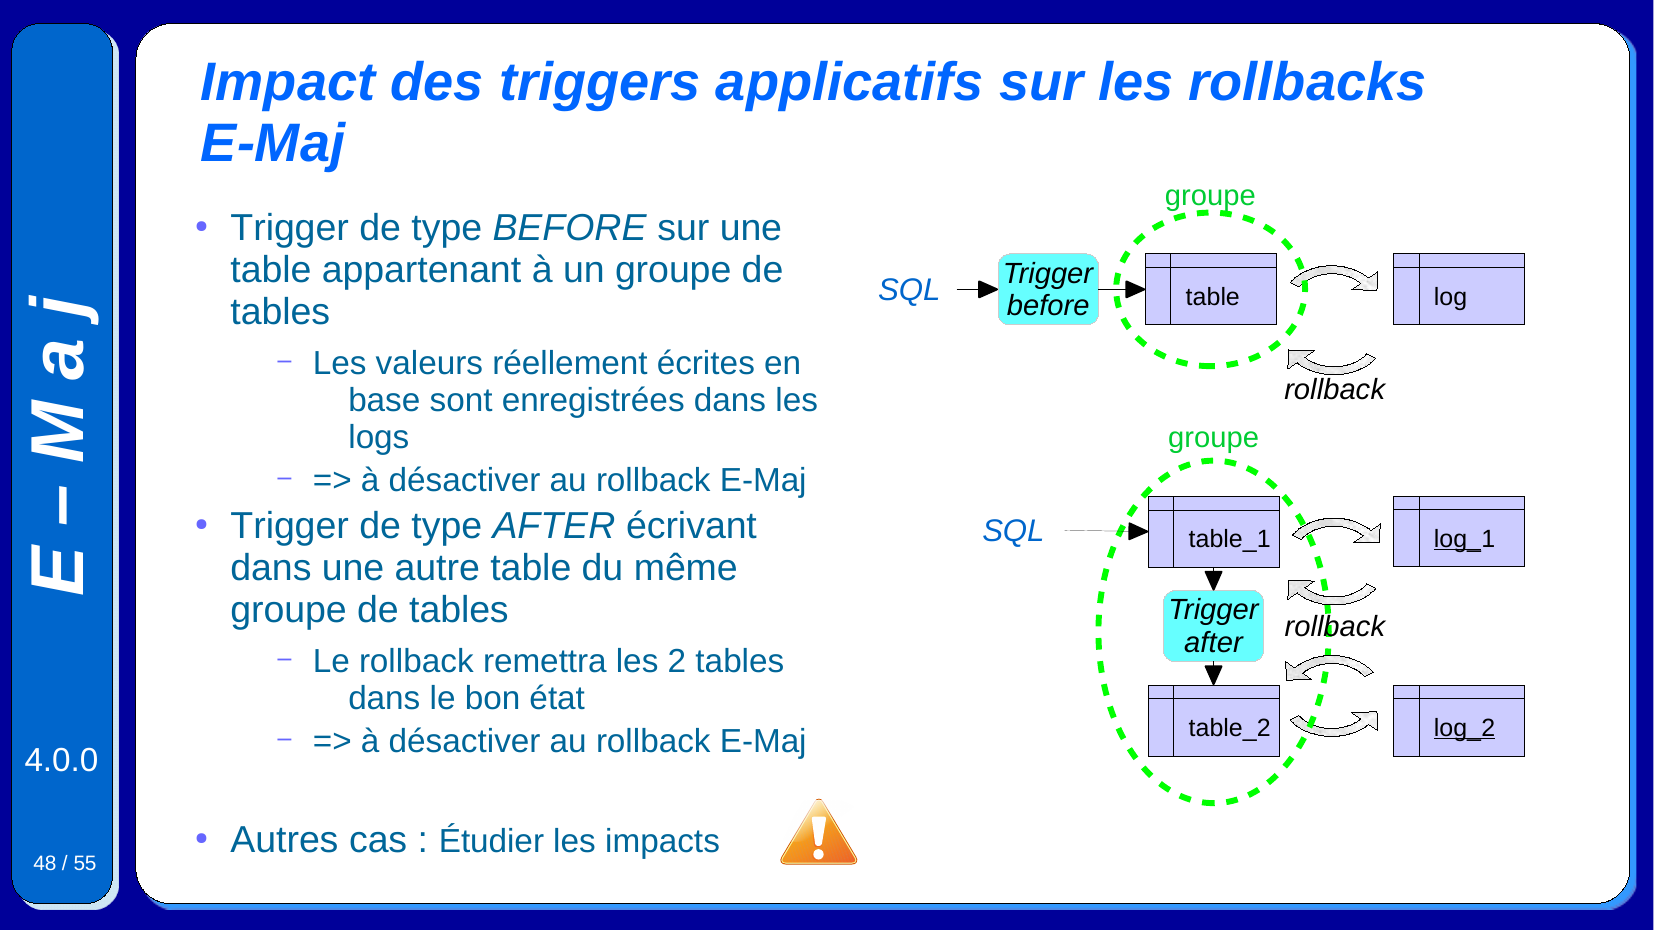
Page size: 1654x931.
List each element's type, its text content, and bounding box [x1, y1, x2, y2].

text_box [1290, 265, 1378, 291]
text_box table [1145, 253, 1277, 325]
text_box log_1 [1393, 496, 1525, 567]
text_box Trigger before [998, 253, 1099, 325]
text_box groupe [1150, 171, 1271, 219]
text_box log_2 [1393, 685, 1525, 757]
text_box log [1393, 253, 1525, 325]
text_box table_2 [1148, 685, 1280, 757]
text_box rollback [1269, 366, 1401, 414]
title Impact des triggers applicatifs sur les rollbacks E-Maj [200, 34, 1575, 191]
list Trigger de type BEFORE sur une table appartenant à un groupe de tables Les valeurs réellement écrites en base sont enregistrées dans les logs => à désactiver au rollback E-Maj Trigger de type AFTER écrivant dans une autre table du même groupe de tables Le rollback remettra les 2 tables dans le bon état => à désactiver au rollback E-Maj Autres cas : Étudier les impacts [177, 206, 839, 880]
text_box [1285, 655, 1374, 681]
picture [767, 783, 871, 886]
text_box table_1 [1148, 496, 1280, 568]
text_box groupe [1153, 413, 1274, 461]
text_box [1290, 711, 1378, 737]
text_box Trigger after [1163, 590, 1264, 662]
text_box SQL [962, 505, 1065, 556]
text_box [1342, 353, 1376, 366]
text_box [1287, 349, 1326, 366]
text_box SQL [862, 264, 957, 315]
text_box [1292, 518, 1381, 543]
text_box [1287, 580, 1376, 602]
text_box rollback [1269, 602, 1401, 650]
